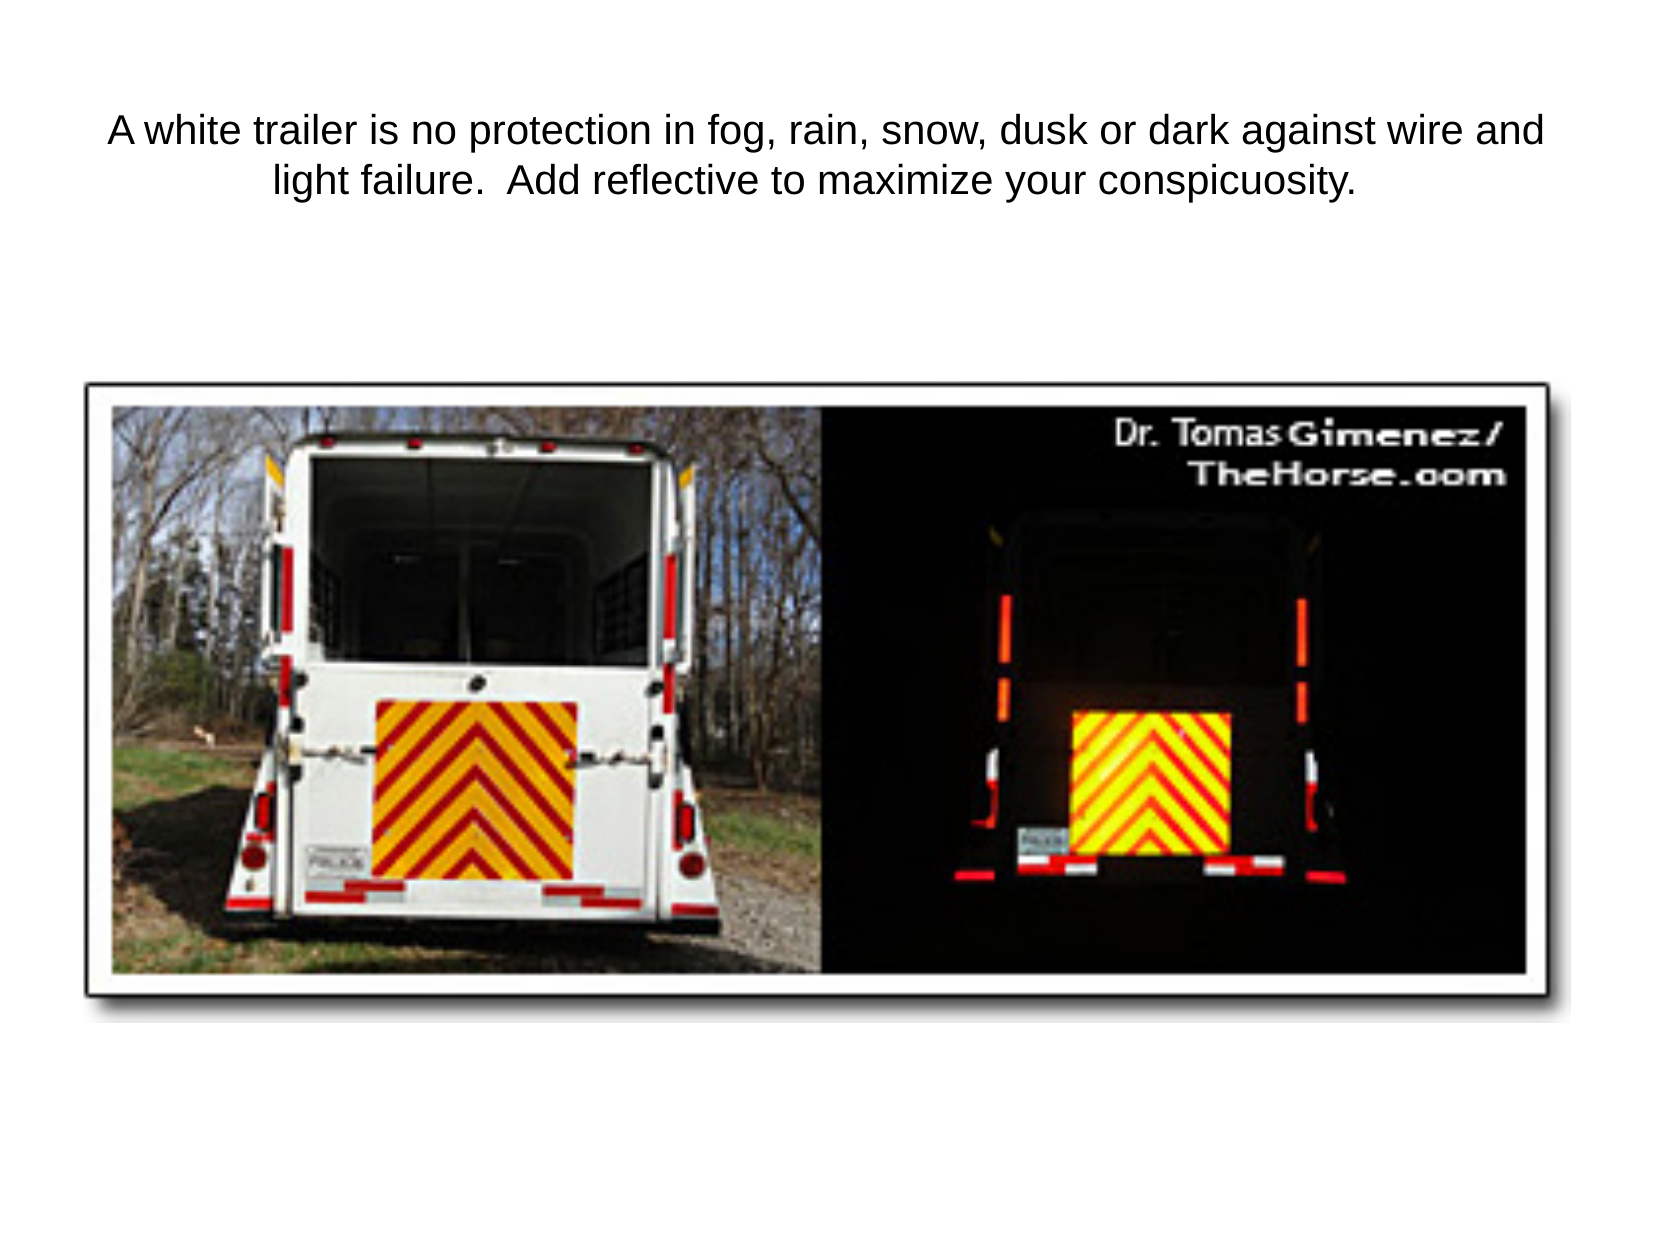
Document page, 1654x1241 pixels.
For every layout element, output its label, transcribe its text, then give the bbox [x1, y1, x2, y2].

title A white trailer is no protection in fog, rain, snow, dusk or dark against wire and light failure. Add reflective to maximize your conspicuosity. [82, 49, 1571, 257]
picture [82, 376, 1571, 1023]
